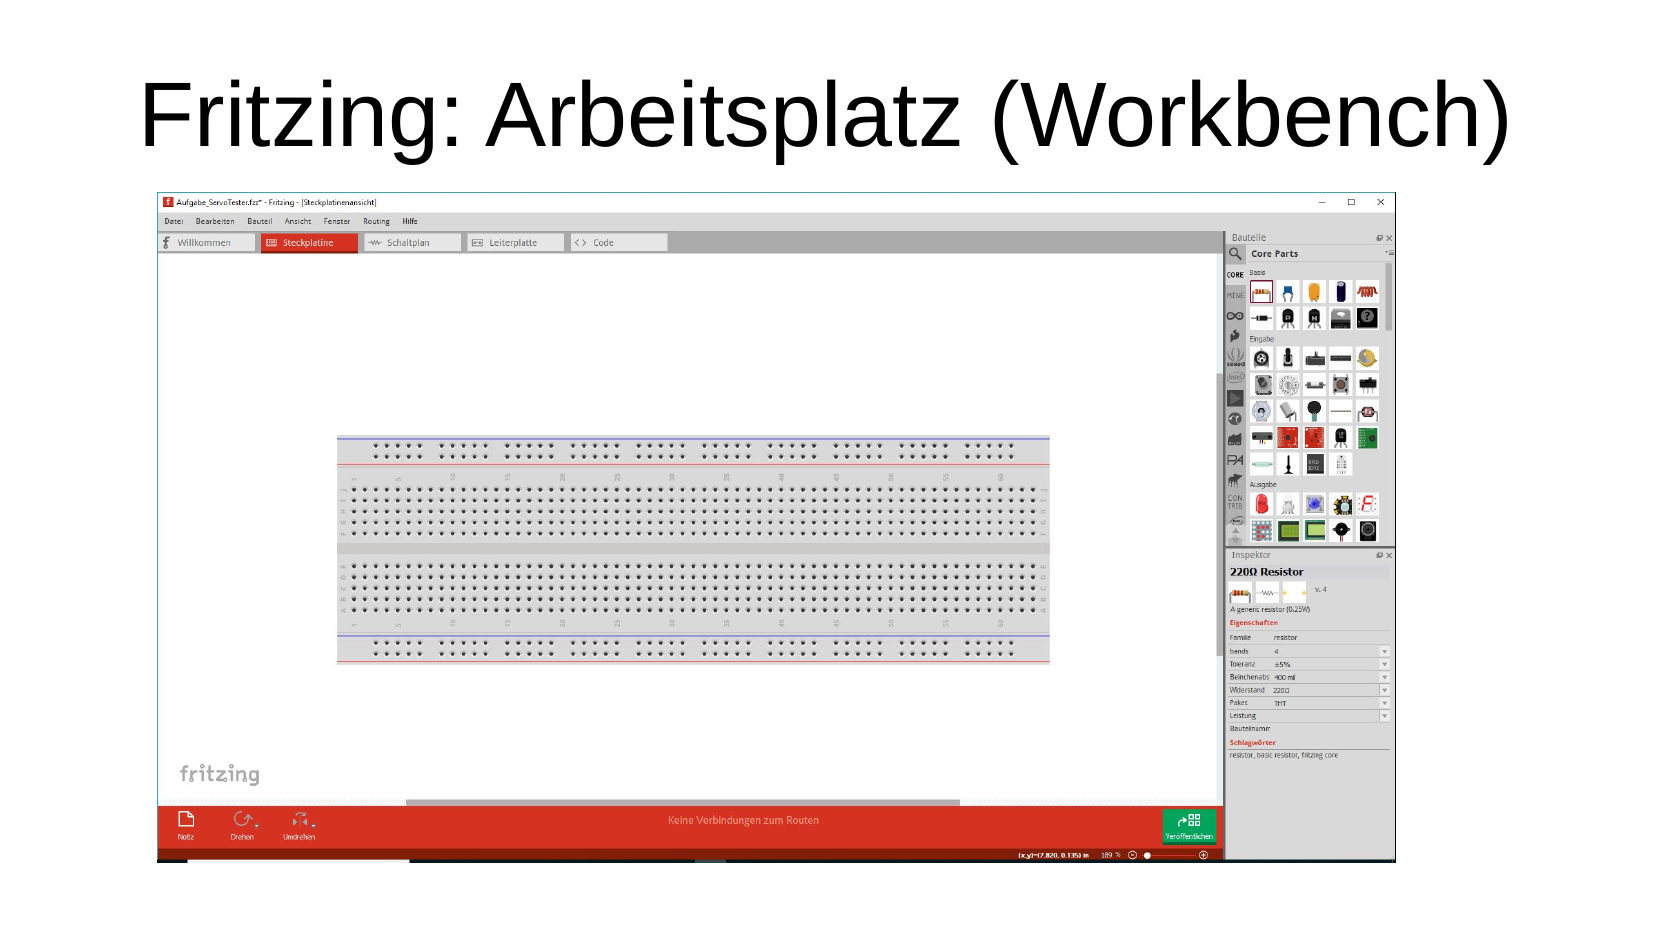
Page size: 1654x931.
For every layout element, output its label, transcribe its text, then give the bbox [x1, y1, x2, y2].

picture [157, 192, 1396, 863]
title Fritzing: Arbeitsplatz (Workbench) [82, 37, 1571, 193]
